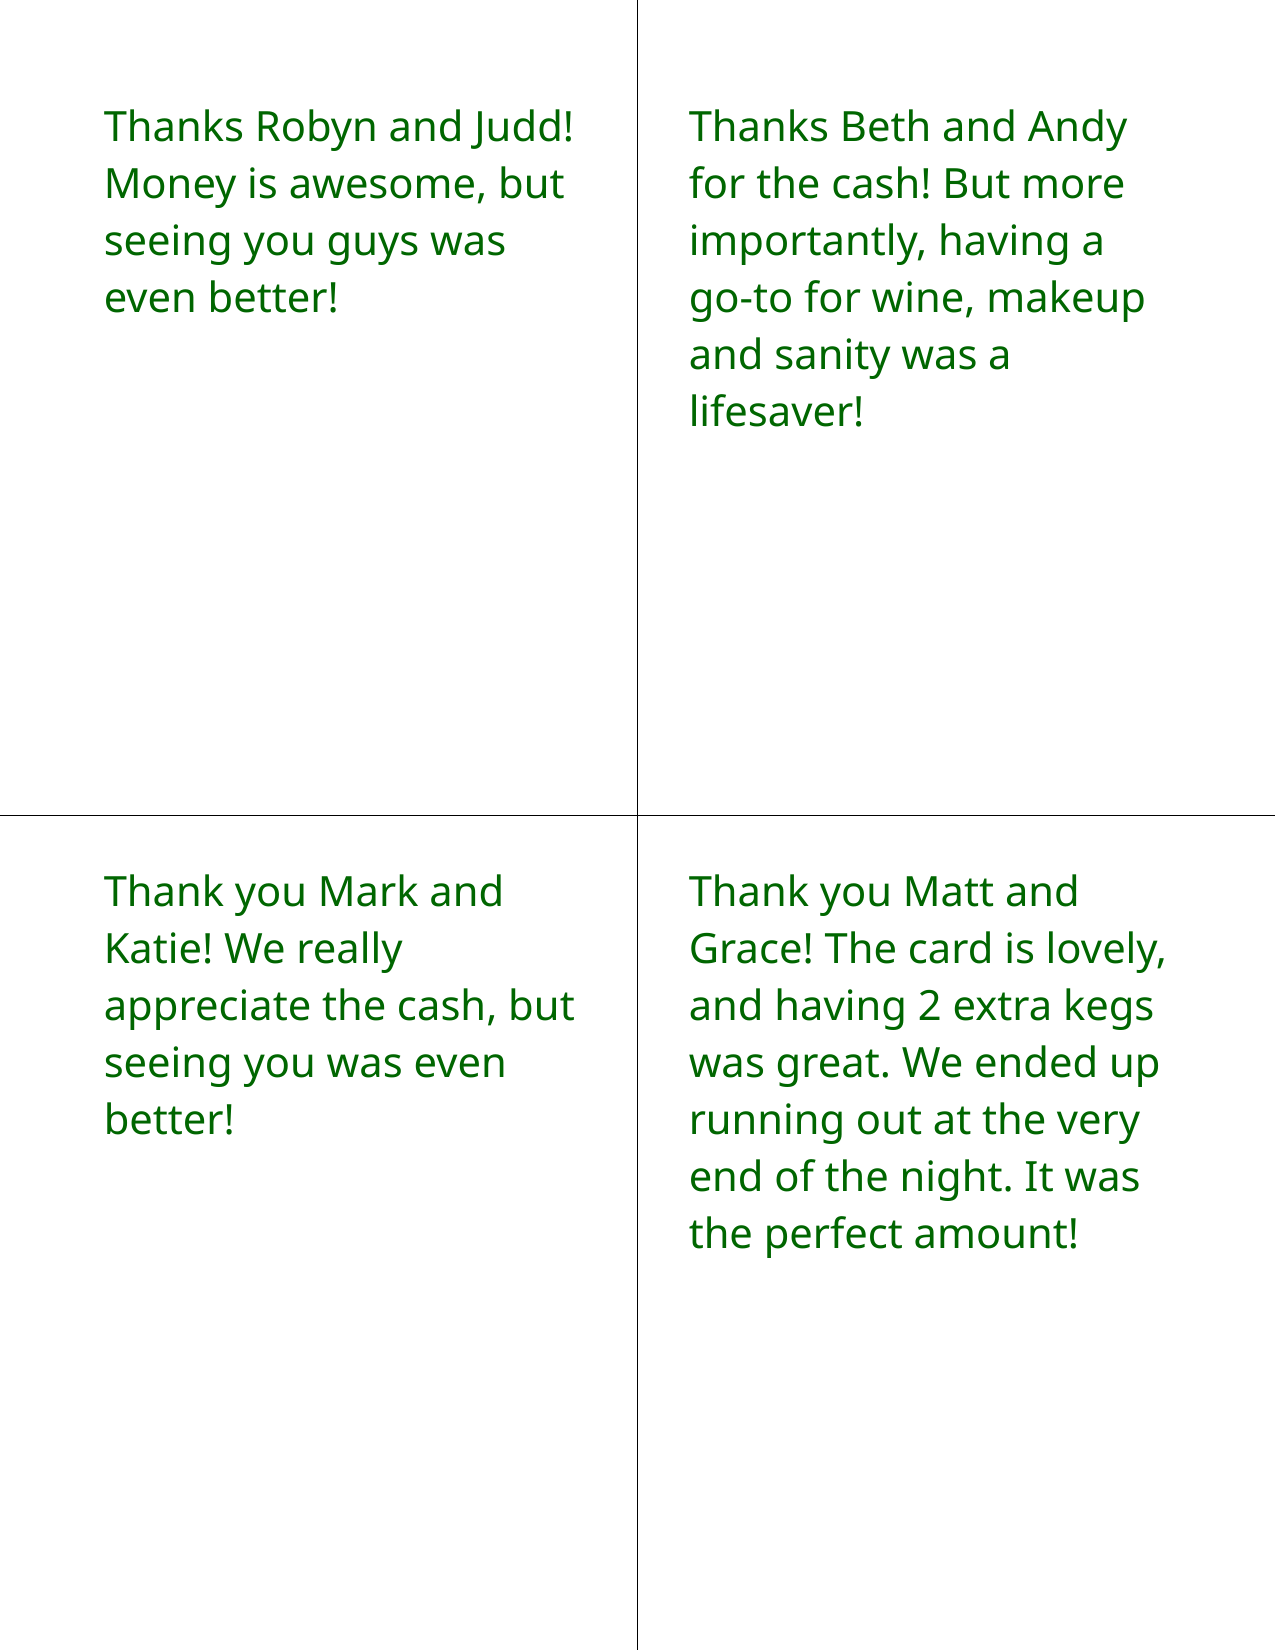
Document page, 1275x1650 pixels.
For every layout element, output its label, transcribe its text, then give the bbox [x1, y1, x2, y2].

text_box Thank you Mark and Katie! We really appreciate the cash, but seeing you was even better! [89, 854, 600, 1545]
text_box Thank you Matt and Grace! The card is lovely, and having 2 extra kegs was great. We ended up running out at the very end of the night. It was the perfect amount! [674, 854, 1185, 1545]
text_box Thanks Beth and Andy for the cash! But more importantly, having a go-to for wine, makeup and sanity was a lifesaver! [674, 89, 1185, 780]
text_box Thanks Robyn and Judd! Money is awesome, but seeing you guys was even better! [89, 89, 600, 780]
